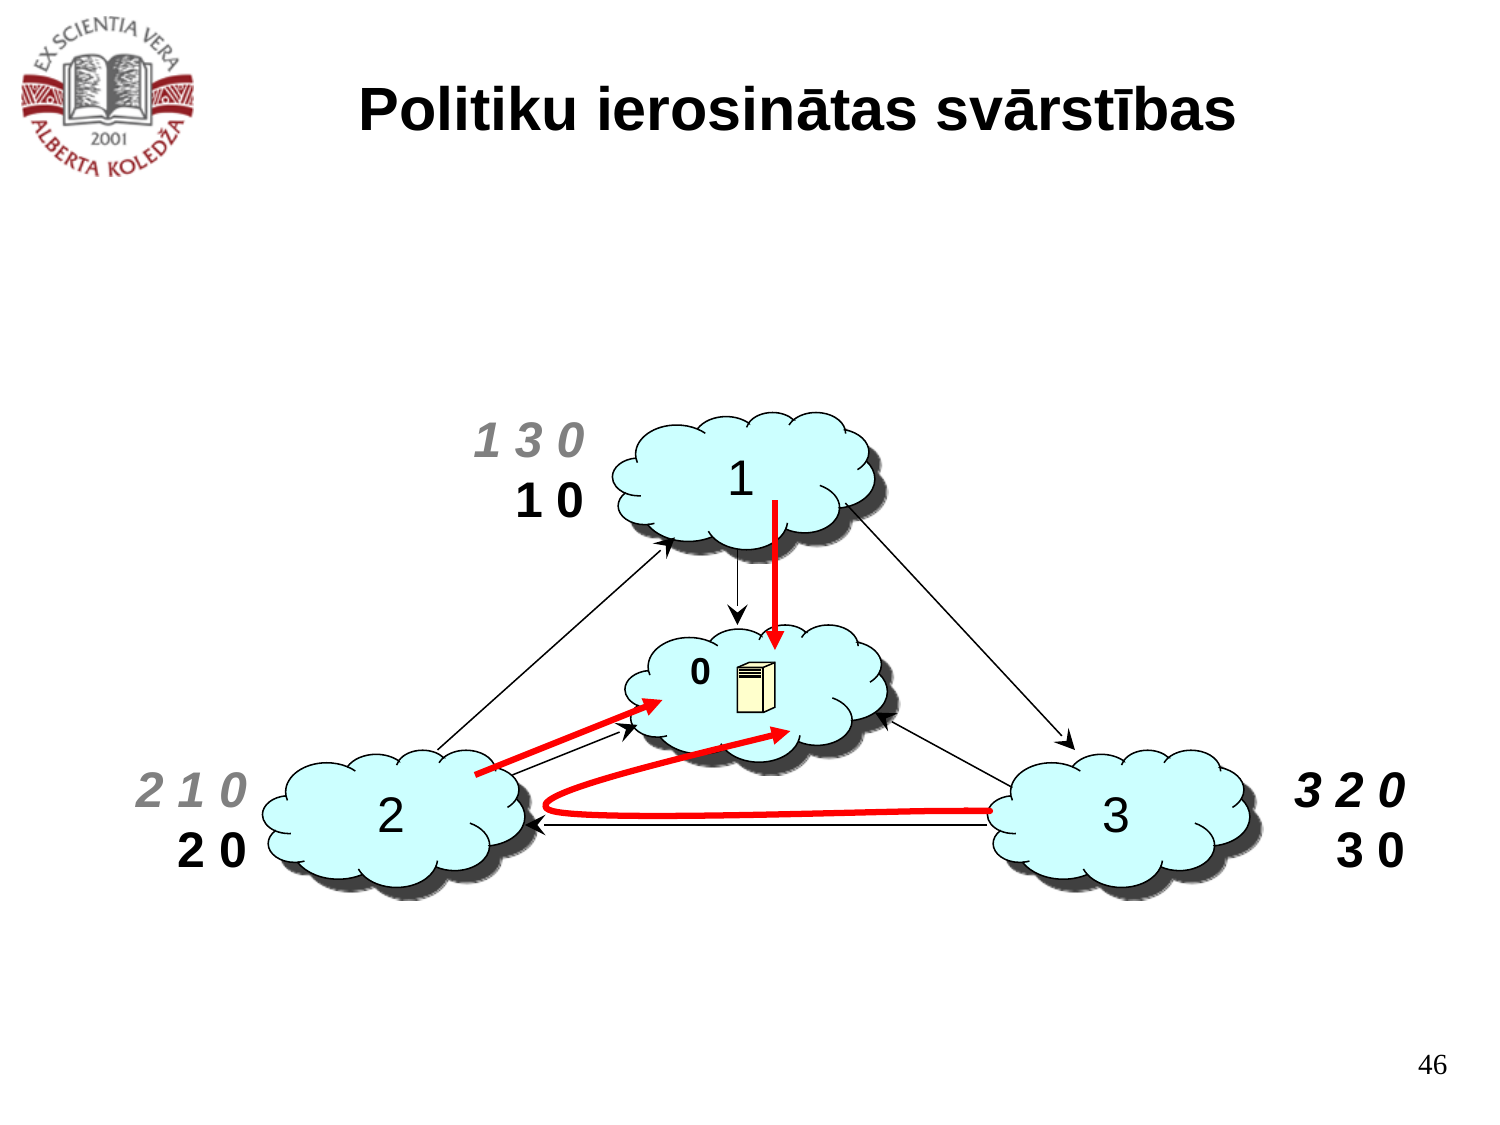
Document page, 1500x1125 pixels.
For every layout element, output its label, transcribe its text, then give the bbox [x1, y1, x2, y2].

text_box 3 [1087, 774, 1146, 851]
text_box 1 [712, 437, 771, 513]
text_box [262, 750, 525, 888]
picture [21, 16, 194, 49]
text_box <skaitlis> [1312, 1037, 1463, 1101]
text_box [624, 624, 888, 763]
text_box 3 2 0 3 0 [1279, 749, 1421, 886]
picture [21, 163, 194, 177]
text_box 0 [675, 639, 726, 701]
text_box 1 3 0 1 0 [458, 399, 600, 536]
text_box 2 [362, 774, 421, 851]
text_box [987, 750, 1250, 888]
text_box 2 1 0 2 0 [120, 749, 262, 886]
title Politiku ierosinātas svārstības [0, 49, 1500, 163]
text_box [612, 412, 875, 550]
